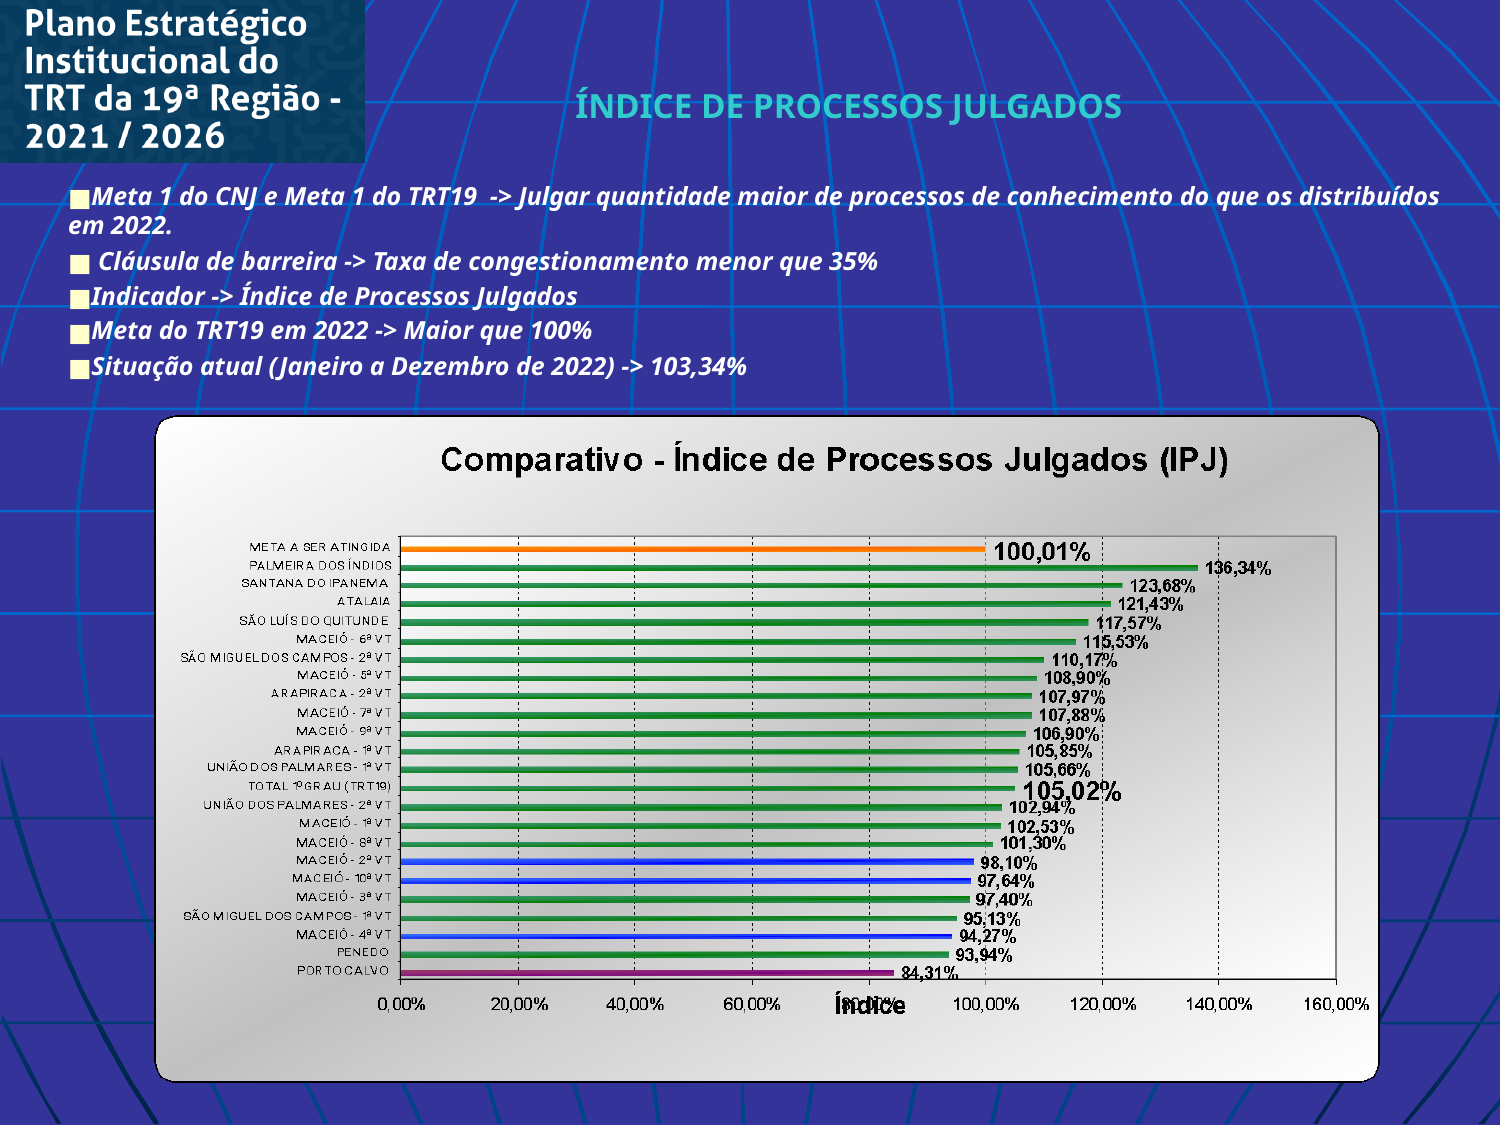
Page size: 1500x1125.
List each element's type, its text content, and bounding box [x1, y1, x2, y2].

text_box ÍNDICE DE PROCESSOS JULGADOS [365, 78, 1448, 134]
picture [0, 0, 365, 163]
picture [147, 408, 1387, 1091]
text_box Meta 1 do CNJ e Meta 1 do TRT19 -> Julgar quantidade maior de processos de conhecimento do que os distribuídos em 2022. Cláusula de barreira -> Taxa de congestionamento menor que 35% Indicador -> Índice de Processos Julgados Meta do TRT19 em 2022 -> Maior que 100% Situação atual (Janeiro a Dezembro de 2022) -> 103,34% [53, 172, 1459, 445]
